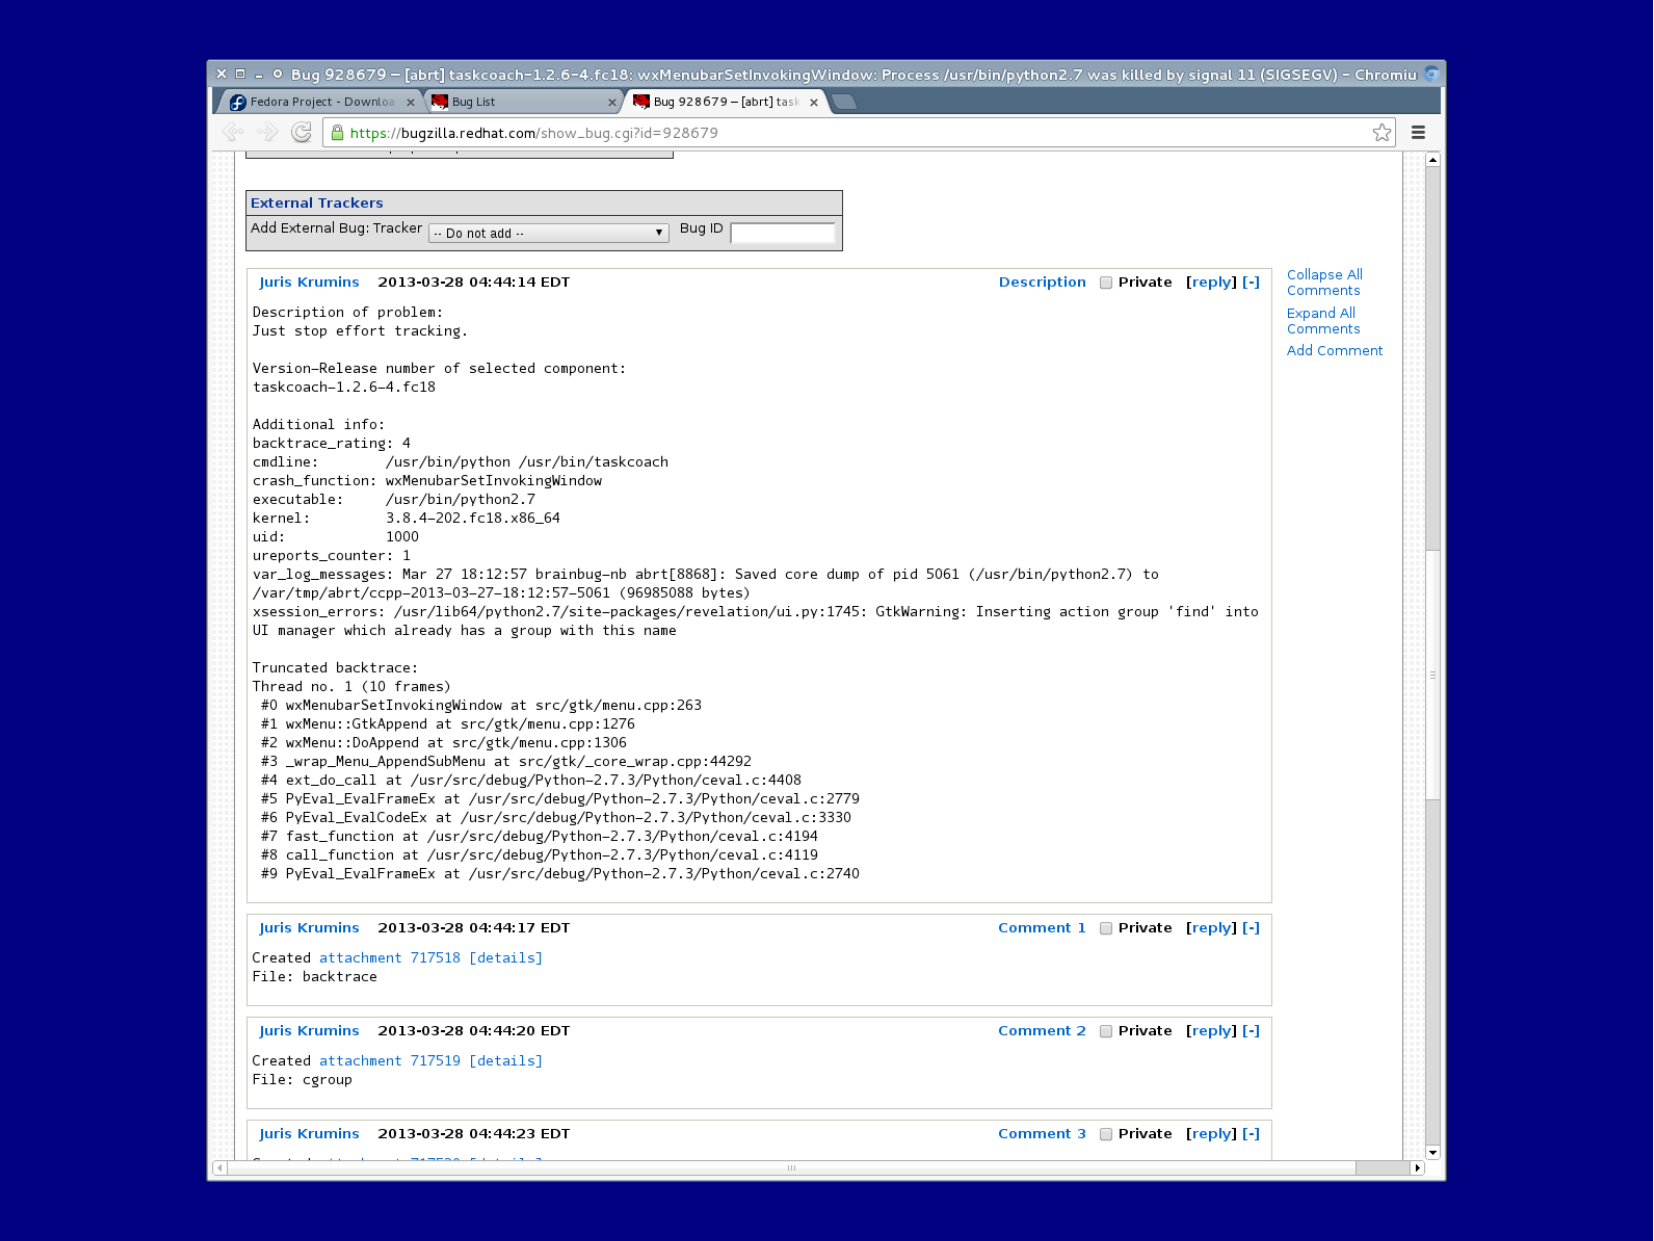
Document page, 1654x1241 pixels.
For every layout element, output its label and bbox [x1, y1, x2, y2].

picture [206, 59, 1447, 1182]
